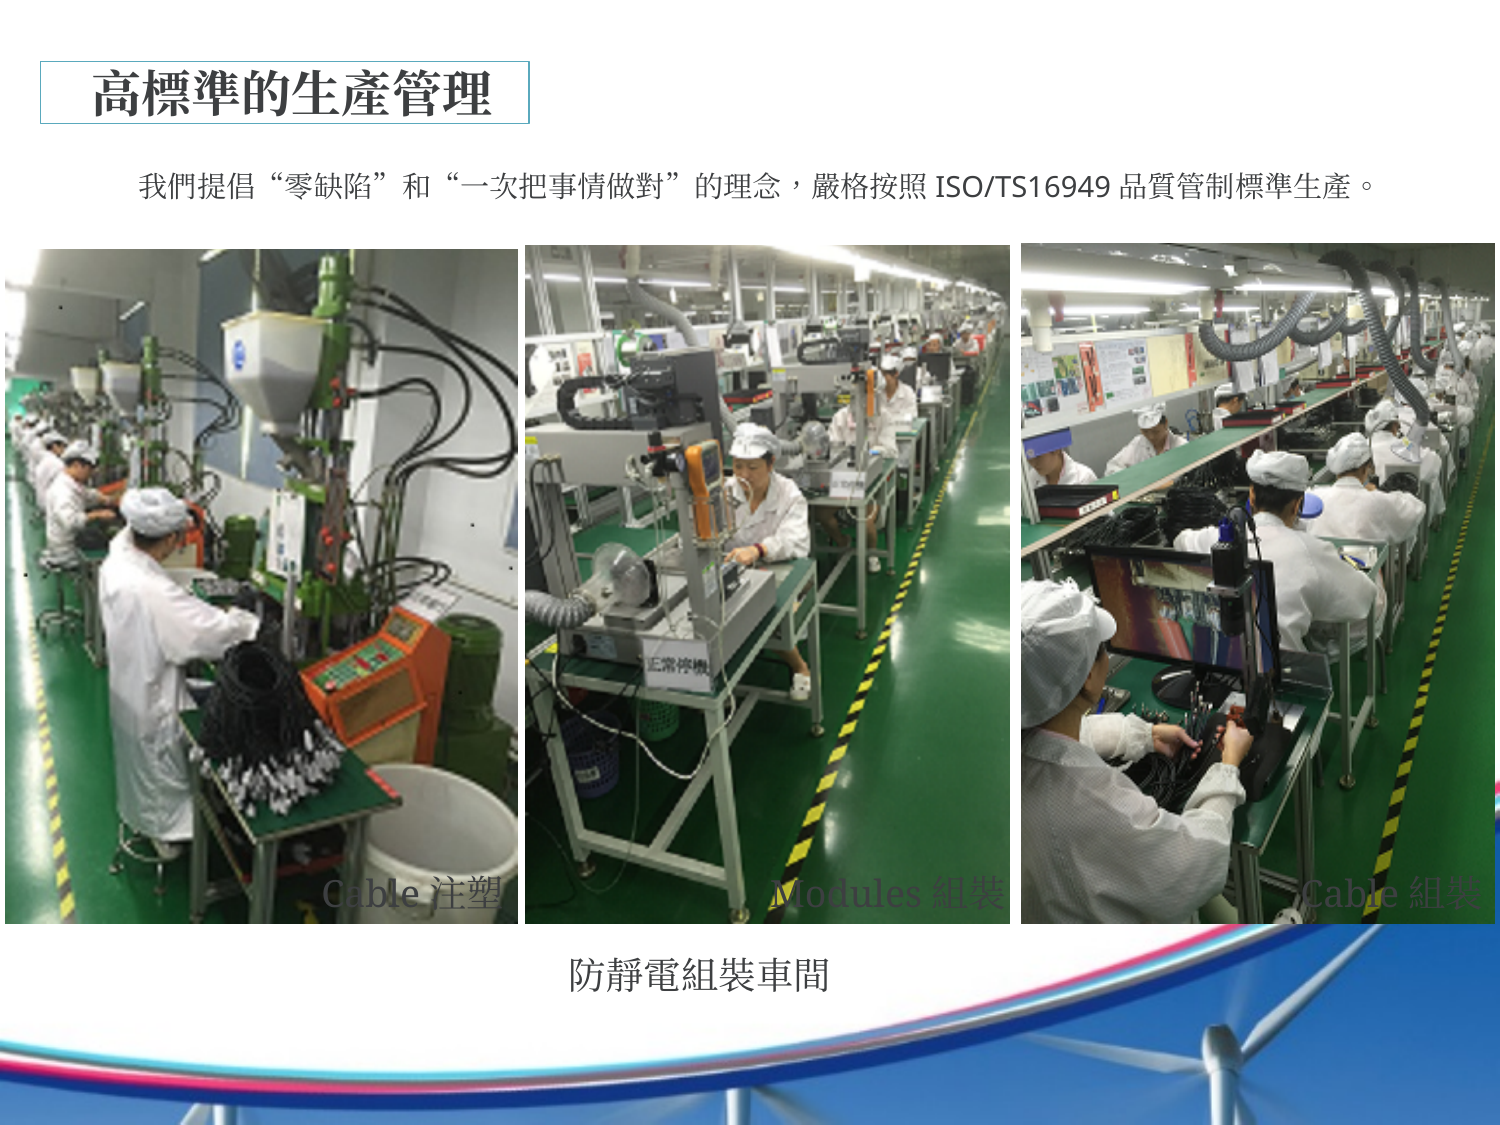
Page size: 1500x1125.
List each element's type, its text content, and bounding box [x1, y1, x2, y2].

text_box Cable組裝 [1285, 862, 1498, 923]
text_box Modules組裝 [755, 862, 1022, 923]
picture [0, 0, 1500, 1125]
text_box 高標準的生產管理 [46, 54, 538, 130]
text_box 防靜電組裝車間 [554, 944, 847, 1005]
text_box Cable注塑 [306, 862, 520, 923]
text_box 我們提倡“零缺陷”和“一次把事情做對”的理念，嚴格按照ISO/TS16949品質管制標準生產。 [123, 152, 1412, 212]
